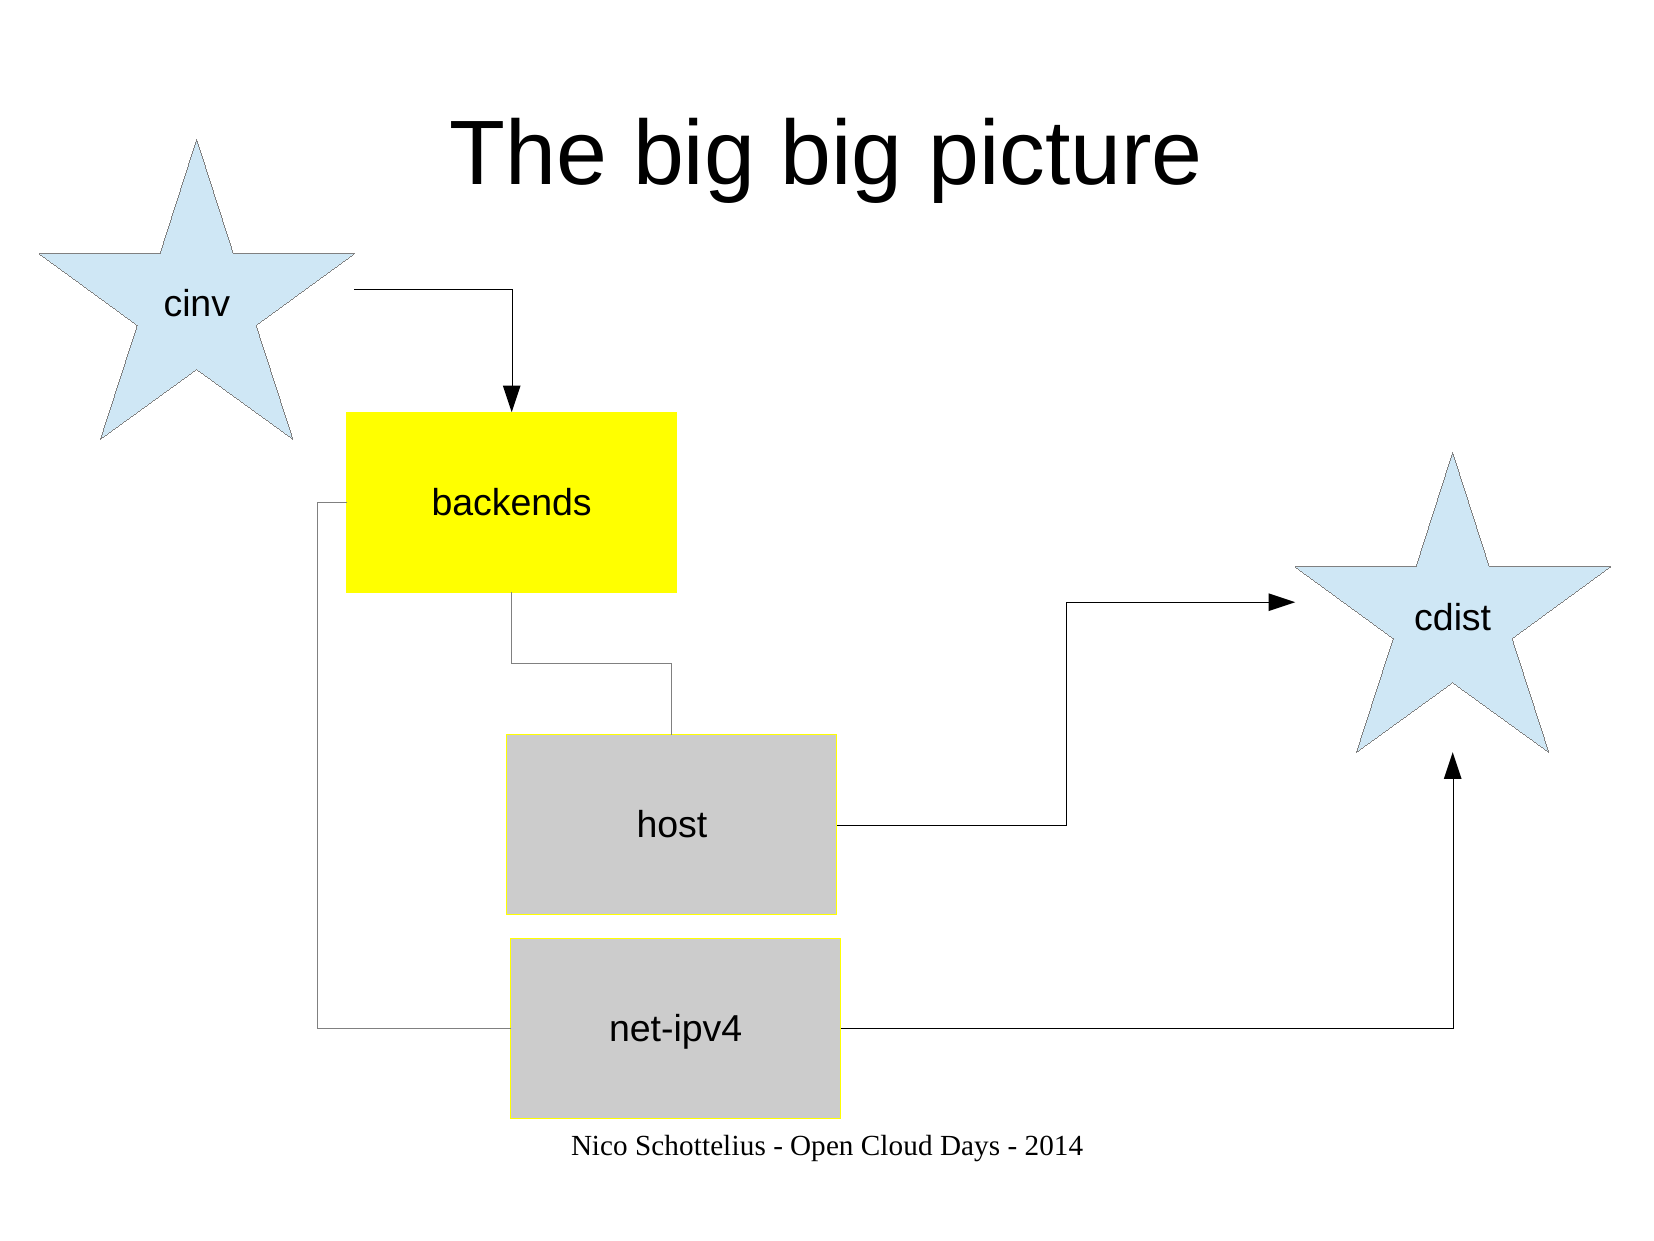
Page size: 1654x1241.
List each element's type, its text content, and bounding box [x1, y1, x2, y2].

text_box net-ipv4 [510, 938, 841, 1119]
text_box backends [346, 412, 677, 593]
text_box cdist [1295, 452, 1611, 753]
text_box cinv [39, 139, 355, 440]
text_box host [506, 734, 837, 915]
title The big big picture [82, 49, 1571, 257]
